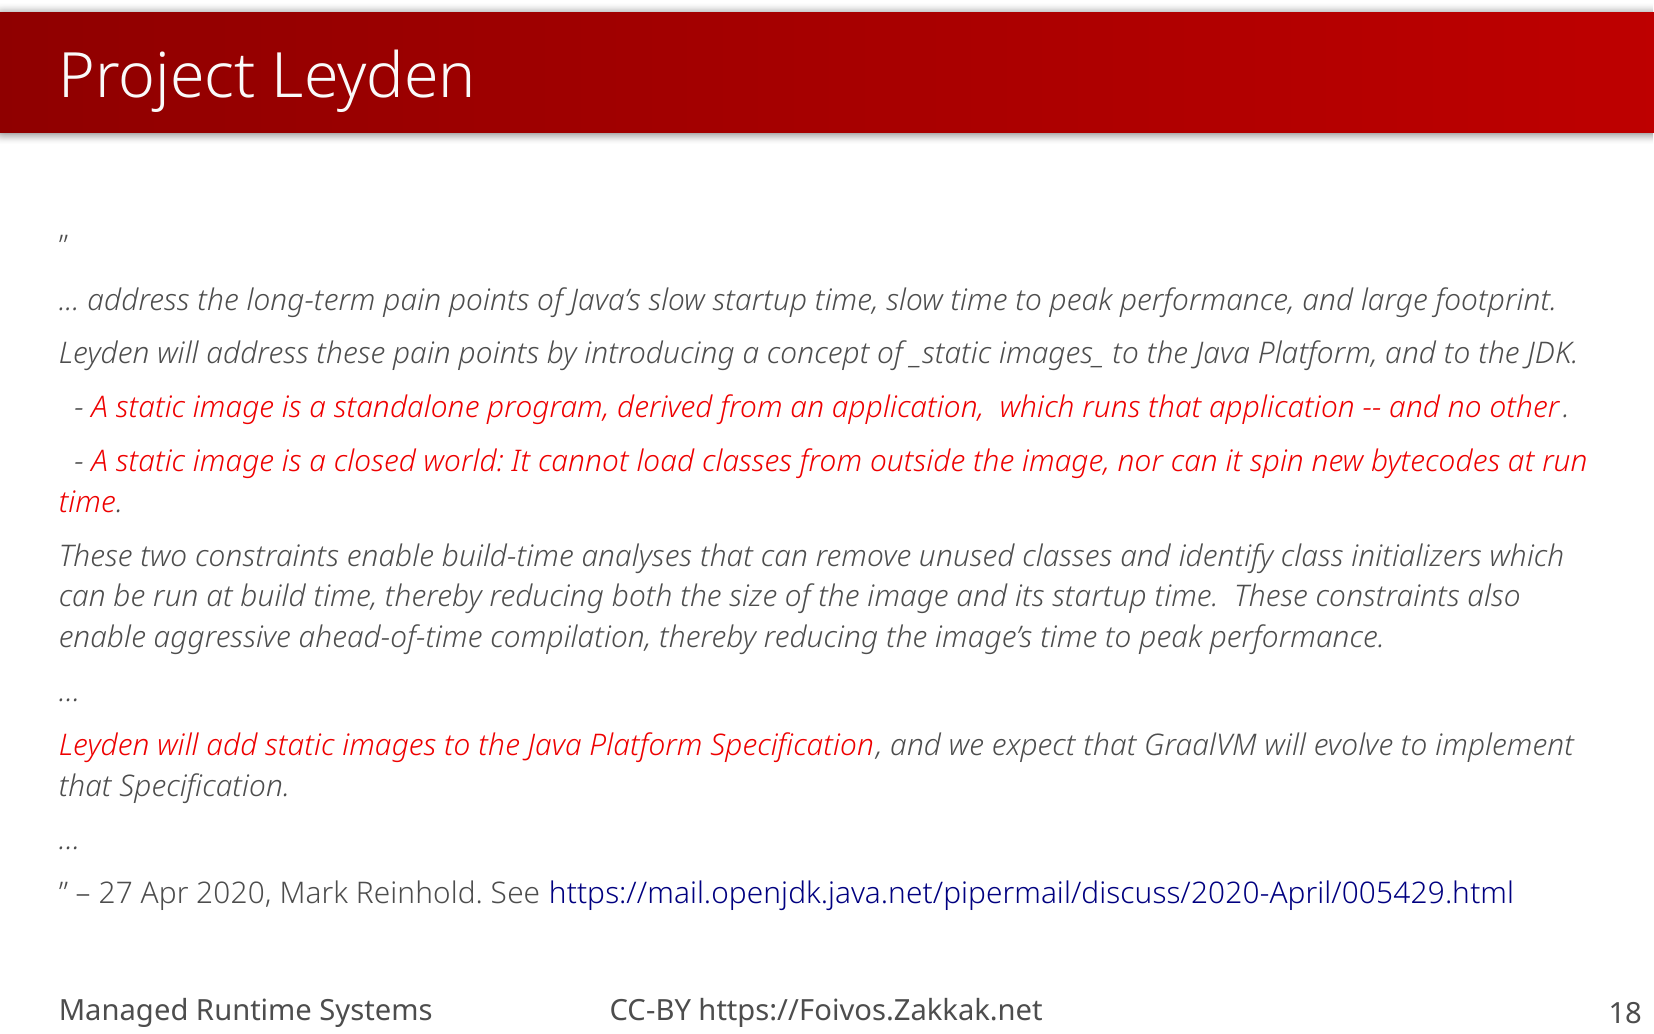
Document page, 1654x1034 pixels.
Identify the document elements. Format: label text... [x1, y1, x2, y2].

title Project Leyden [58, 7, 1329, 139]
list ” ... address the long-term pain points of Java’s slow startup time, slow time to peak performance, and large footprint. Leyden will address these pain points by introducing a concept of _static images_ to the Java Platform, and to the JDK. - A static image is a standalone program, derived from an application, which runs that application -- and no other. - A static image is a closed world: It cannot load classes from outside the image, nor can it spin new bytecodes at run time. These two constraints enable build-time analyses that can remove unused classes and identify class initializers which can be run at build time, thereby reducing both the size of the image and its startup time. These constraints also enable aggressive ahead-of-time compilation, thereby reducing the image’s time to peak performance. … Leyden will add static images to the Java Platform Specification, and we expect that GraalVM will evolve to implement that Specification. … ” – 27 Apr 2020, Mark Reinhold. See https://mail.openjdk.java.net/pipermail/discuss/2020-April/005429.html [58, 177, 1594, 960]
